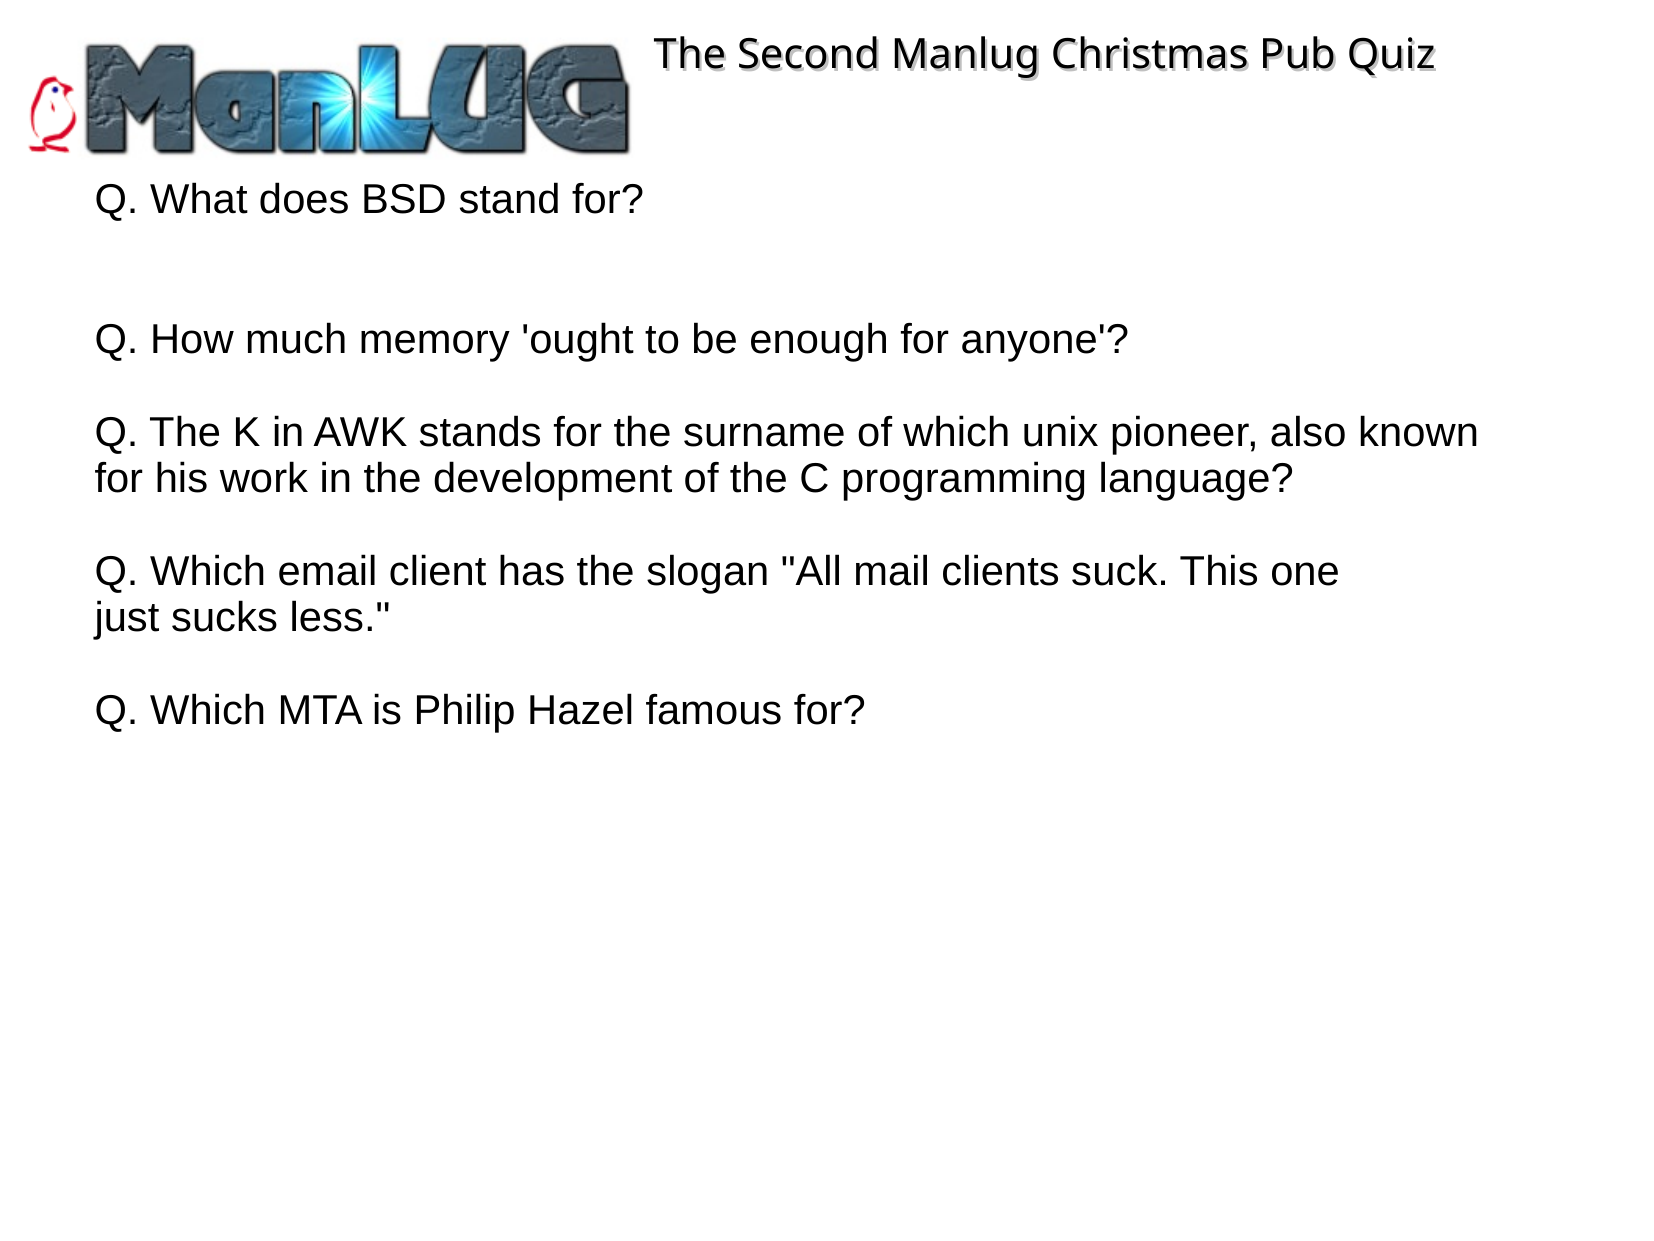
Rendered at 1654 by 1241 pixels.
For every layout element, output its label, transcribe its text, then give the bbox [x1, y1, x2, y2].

subtitle Q. What does BSD stand for? Q. How much memory 'ought to be enough for anyone'? Q. The K in AWK stands for the surname of which unix pioneer, also known for his work in the development of the C programming language? Q. Which email client has the slogan "All mail clients suck. This one just sucks less." Q. Which MTA is Philip Hazel famous for? [94, 170, 1583, 1158]
text_box The Second Manlug Christmas Pub Quiz [639, 16, 1577, 91]
picture [16, 35, 638, 161]
